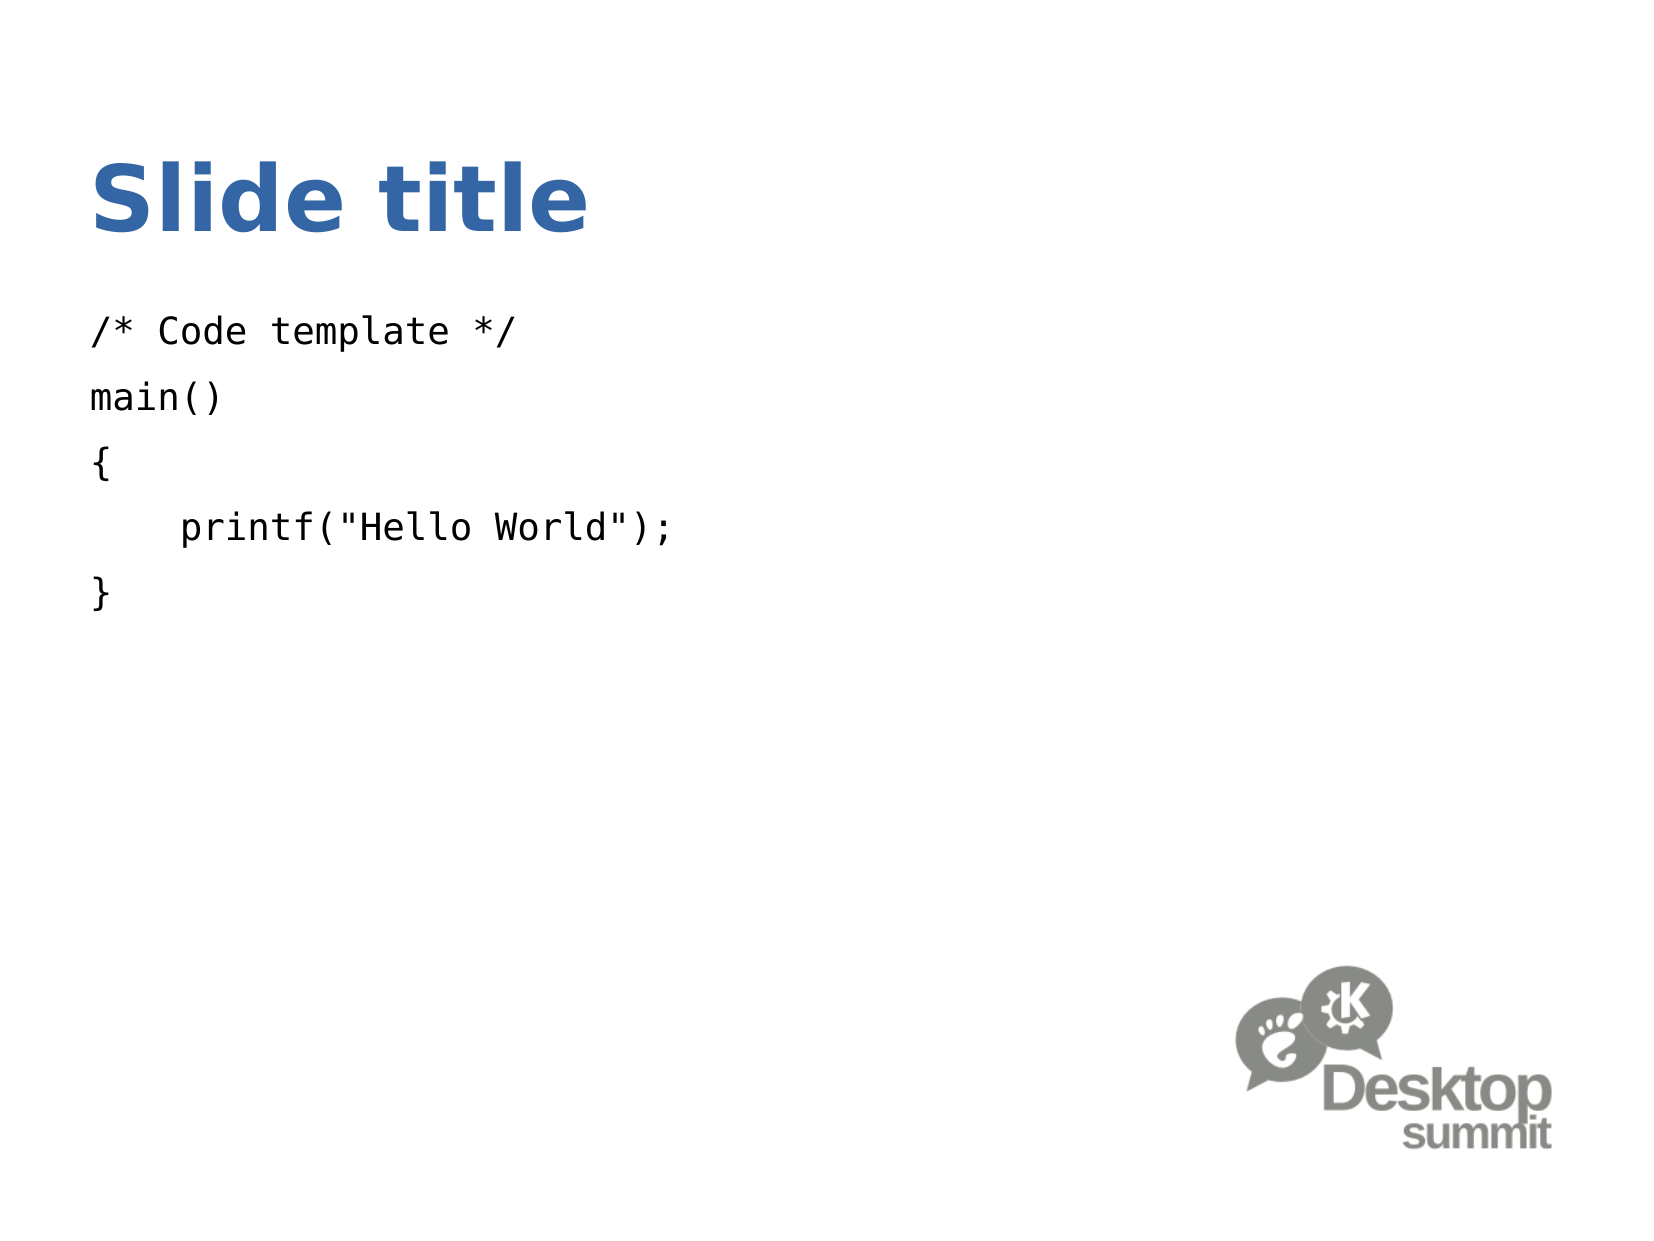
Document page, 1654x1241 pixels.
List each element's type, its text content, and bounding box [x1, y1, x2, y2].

picture [1195, 887, 1613, 1201]
text_box /* Code template */ main() { printf("Hello World"); } [75, 280, 690, 666]
text_box Slide title [75, 139, 638, 262]
